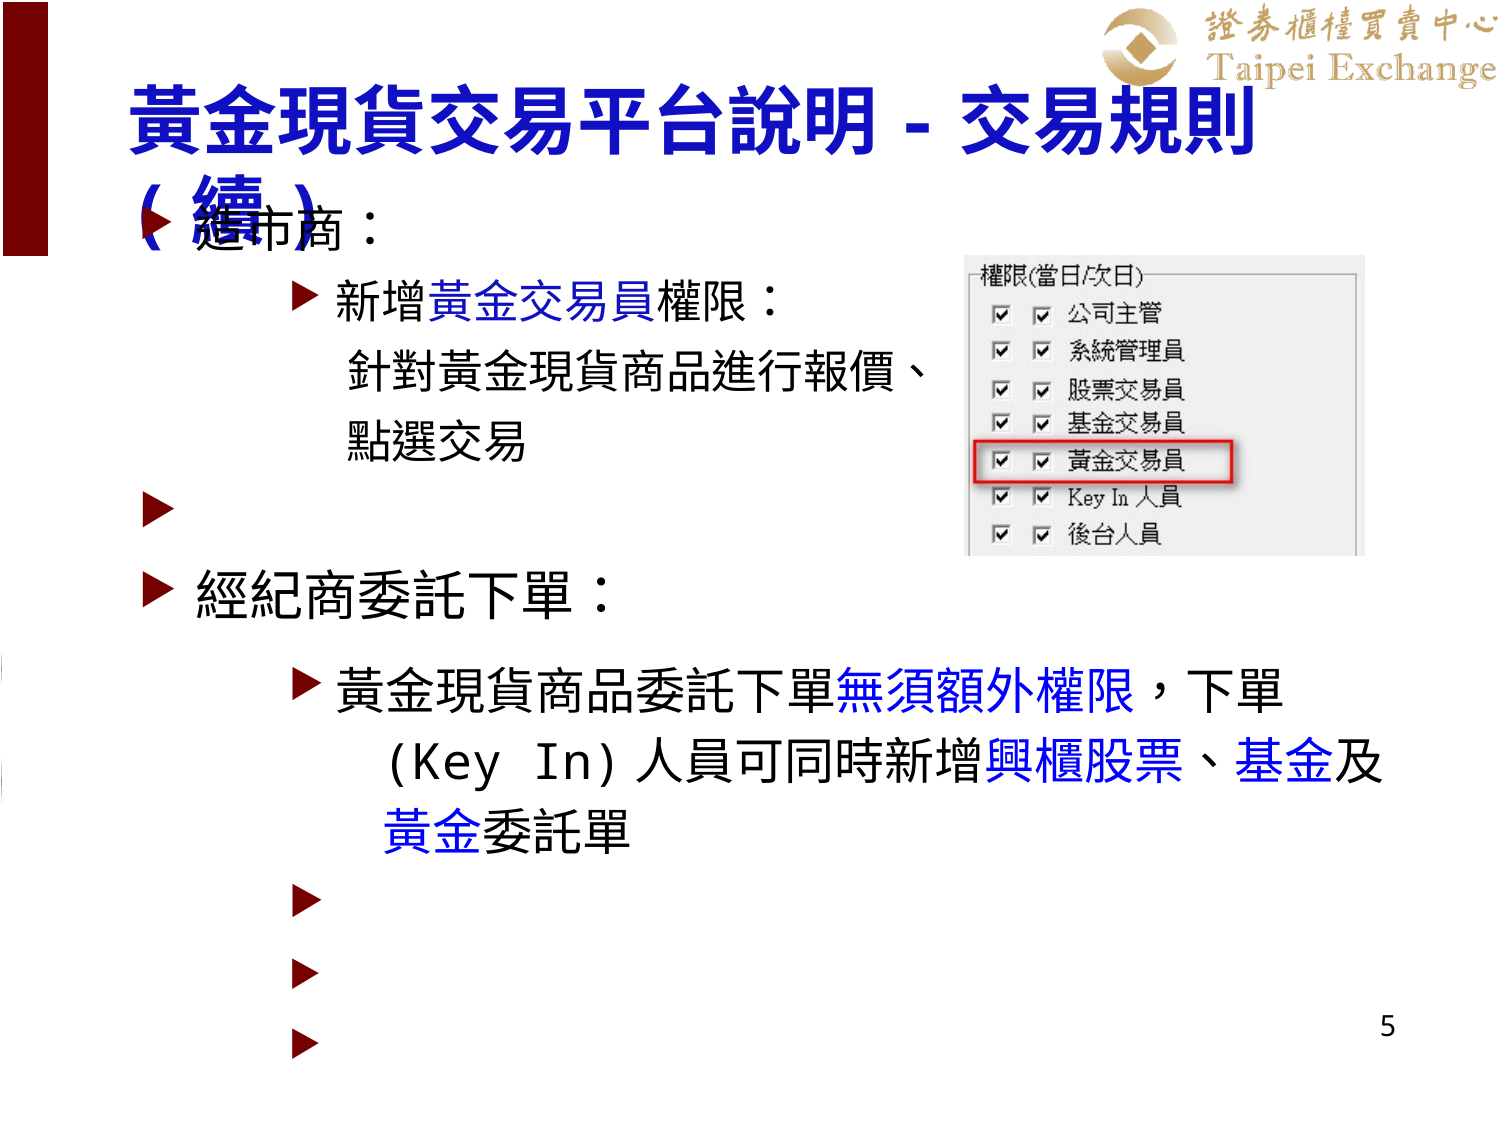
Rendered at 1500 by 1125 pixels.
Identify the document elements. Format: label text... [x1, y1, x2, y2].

picture [964, 255, 1365, 556]
text_box [1364, 999, 1459, 1077]
title 黃金現貨交易平台說明-交易規則(續) [112, 66, 1425, 183]
list 造市商： 新增黃金交易員權限： 針對黃金現貨商品進行報價、 點選交易 經紀商委託下單： 黃金現貨商品委託下單無須額外權限，下單(Key In)人員可同時新增興櫃股票、基金及黃金委託單 [123, 196, 1406, 1059]
